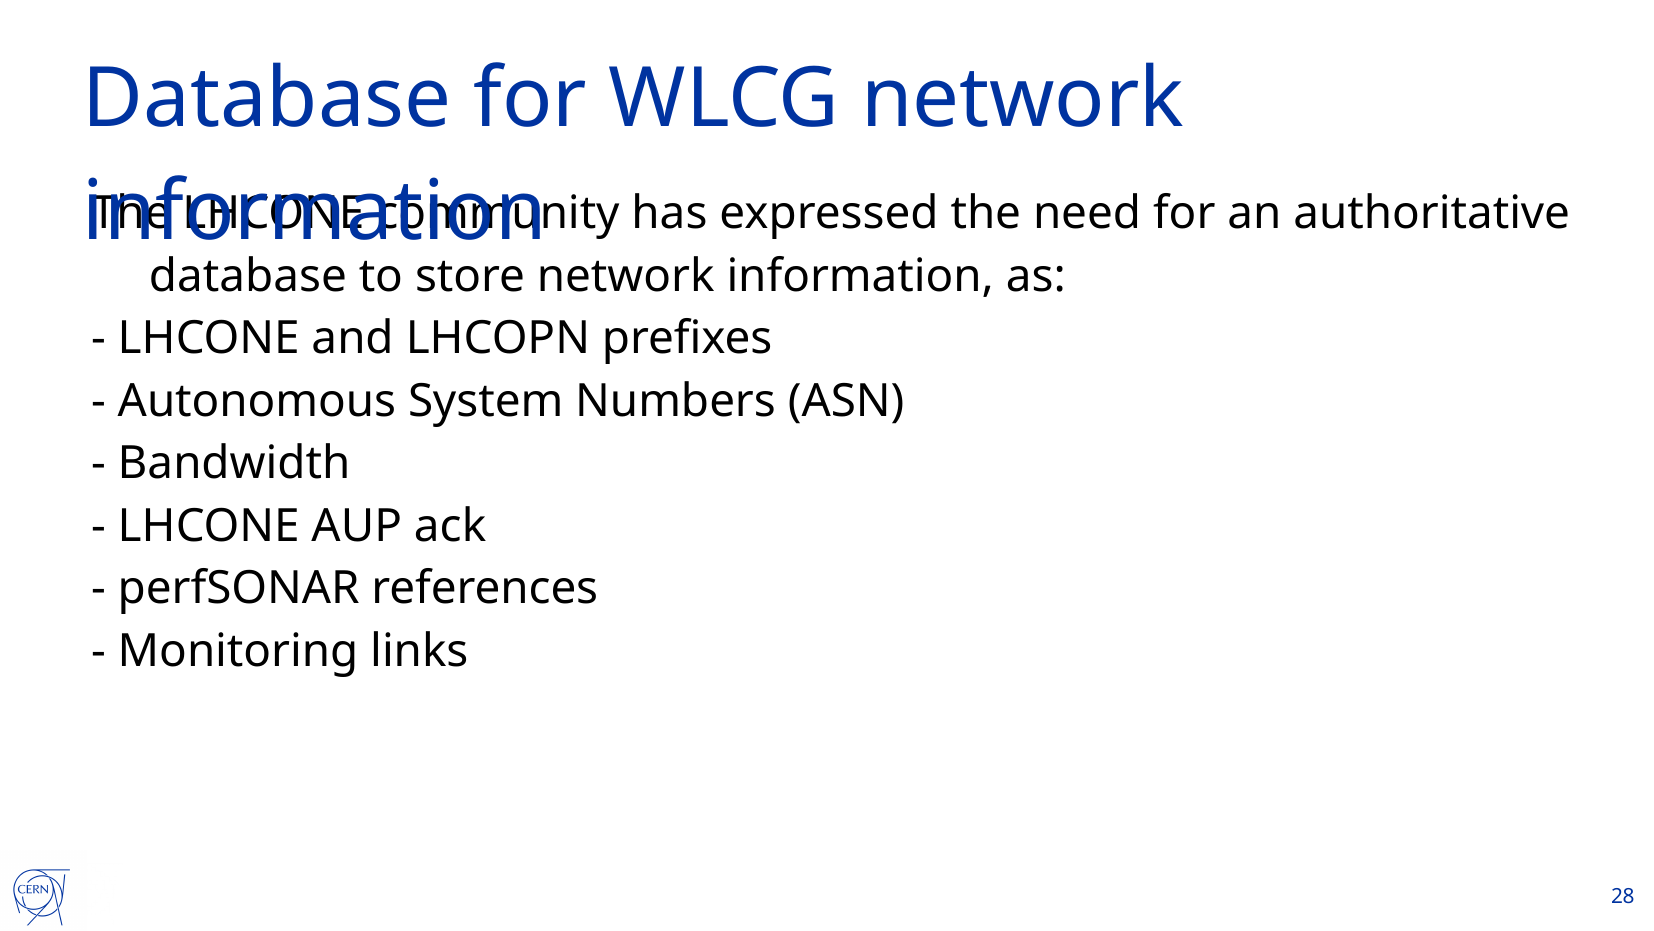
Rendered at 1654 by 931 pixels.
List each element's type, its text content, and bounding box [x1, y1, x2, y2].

text_box The LHCONE community has expressed the need for an authoritative database to store network information, as: - LHCONE and LHCOPN prefixes - Autonomous System Numbers (ASN) - Bandwidth - LHCONE AUP ack - perfSONAR references - Monitoring links [76, 172, 1601, 931]
title Database for WLCG network information [82, 37, 1571, 193]
picture [0, 850, 76, 931]
